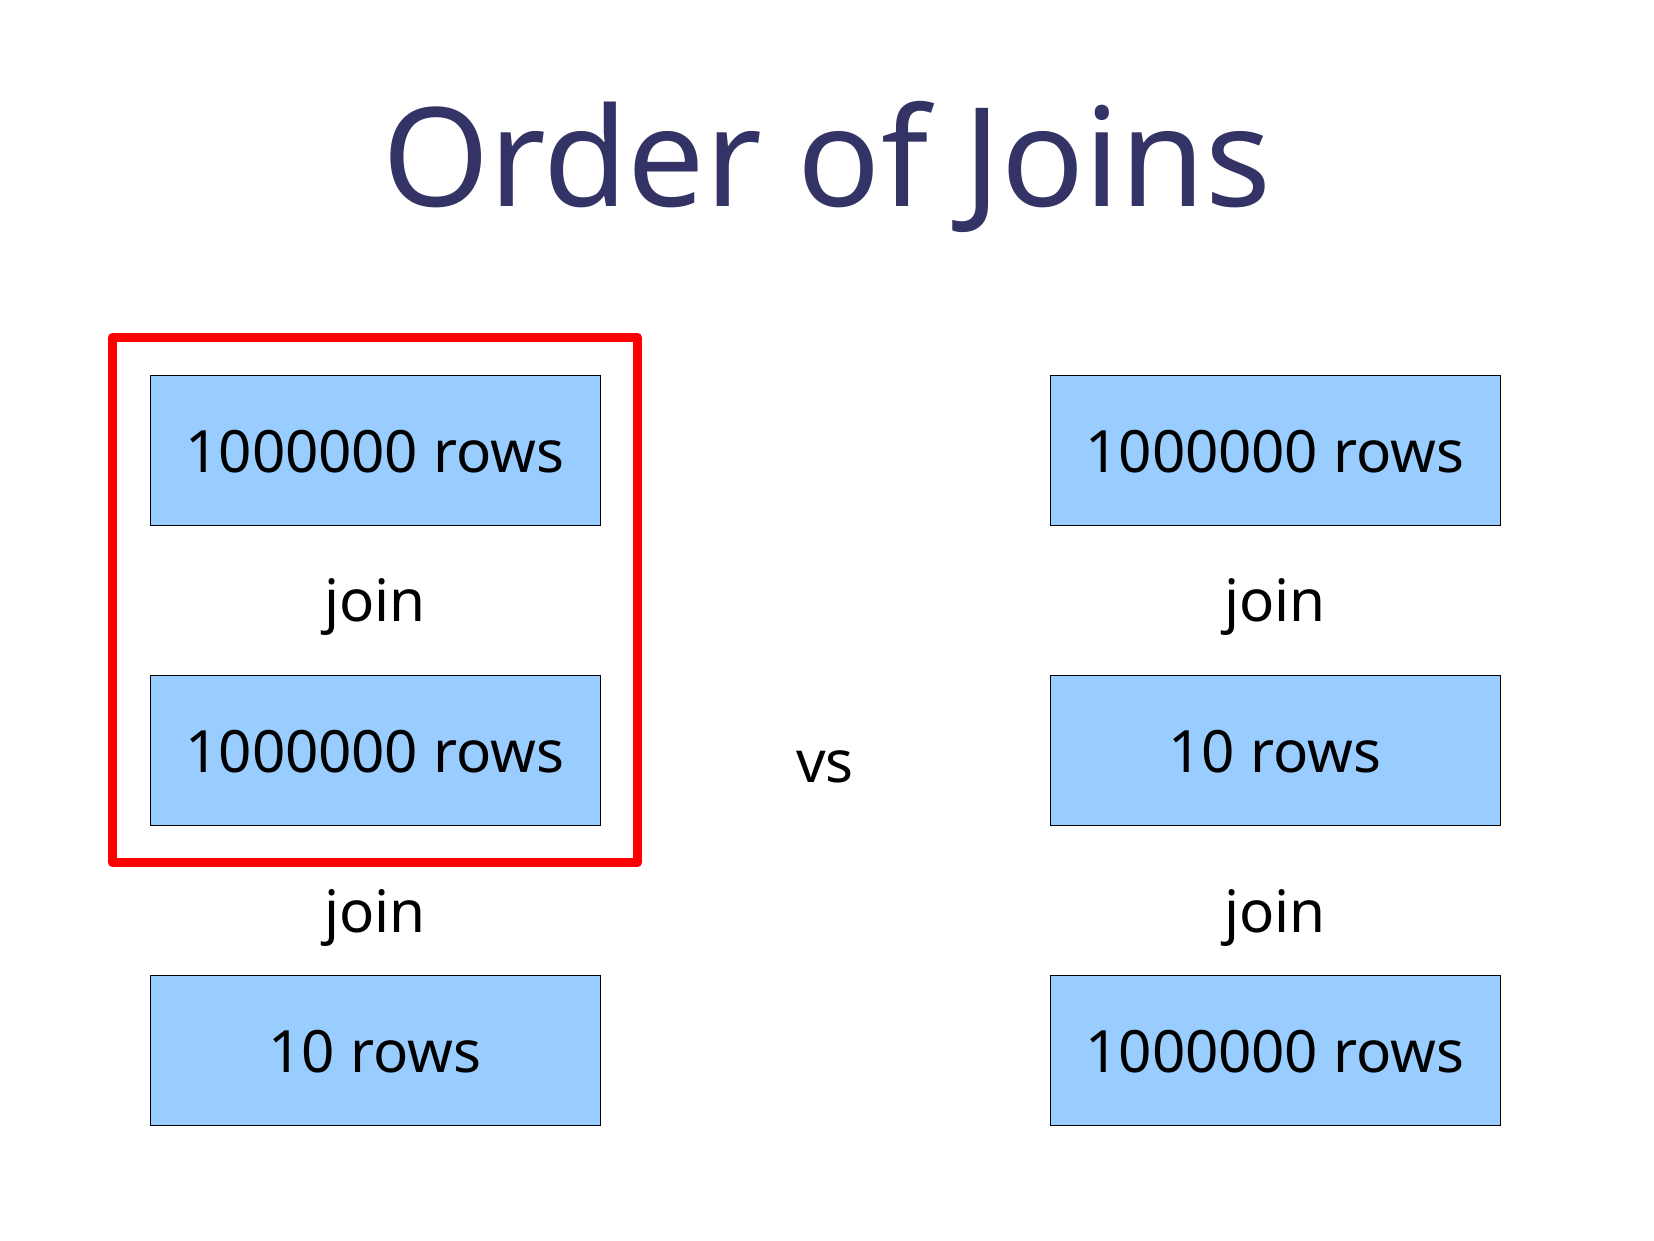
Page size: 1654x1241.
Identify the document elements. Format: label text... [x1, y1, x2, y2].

text_box 1000000 rows [1050, 975, 1501, 1126]
text_box join [1050, 551, 1501, 638]
text_box join [1050, 862, 1501, 949]
text_box 1000000 rows [150, 675, 601, 826]
text_box 1000000 rows [1050, 375, 1501, 526]
text_box 10 rows [150, 975, 601, 1126]
text_box join [150, 867, 601, 949]
text_box 1000000 rows [150, 375, 601, 526]
text_box 10 rows [1050, 675, 1501, 826]
text_box vs [600, 712, 1051, 799]
text_box join [150, 551, 601, 638]
title Order of Joins [82, 49, 1571, 257]
